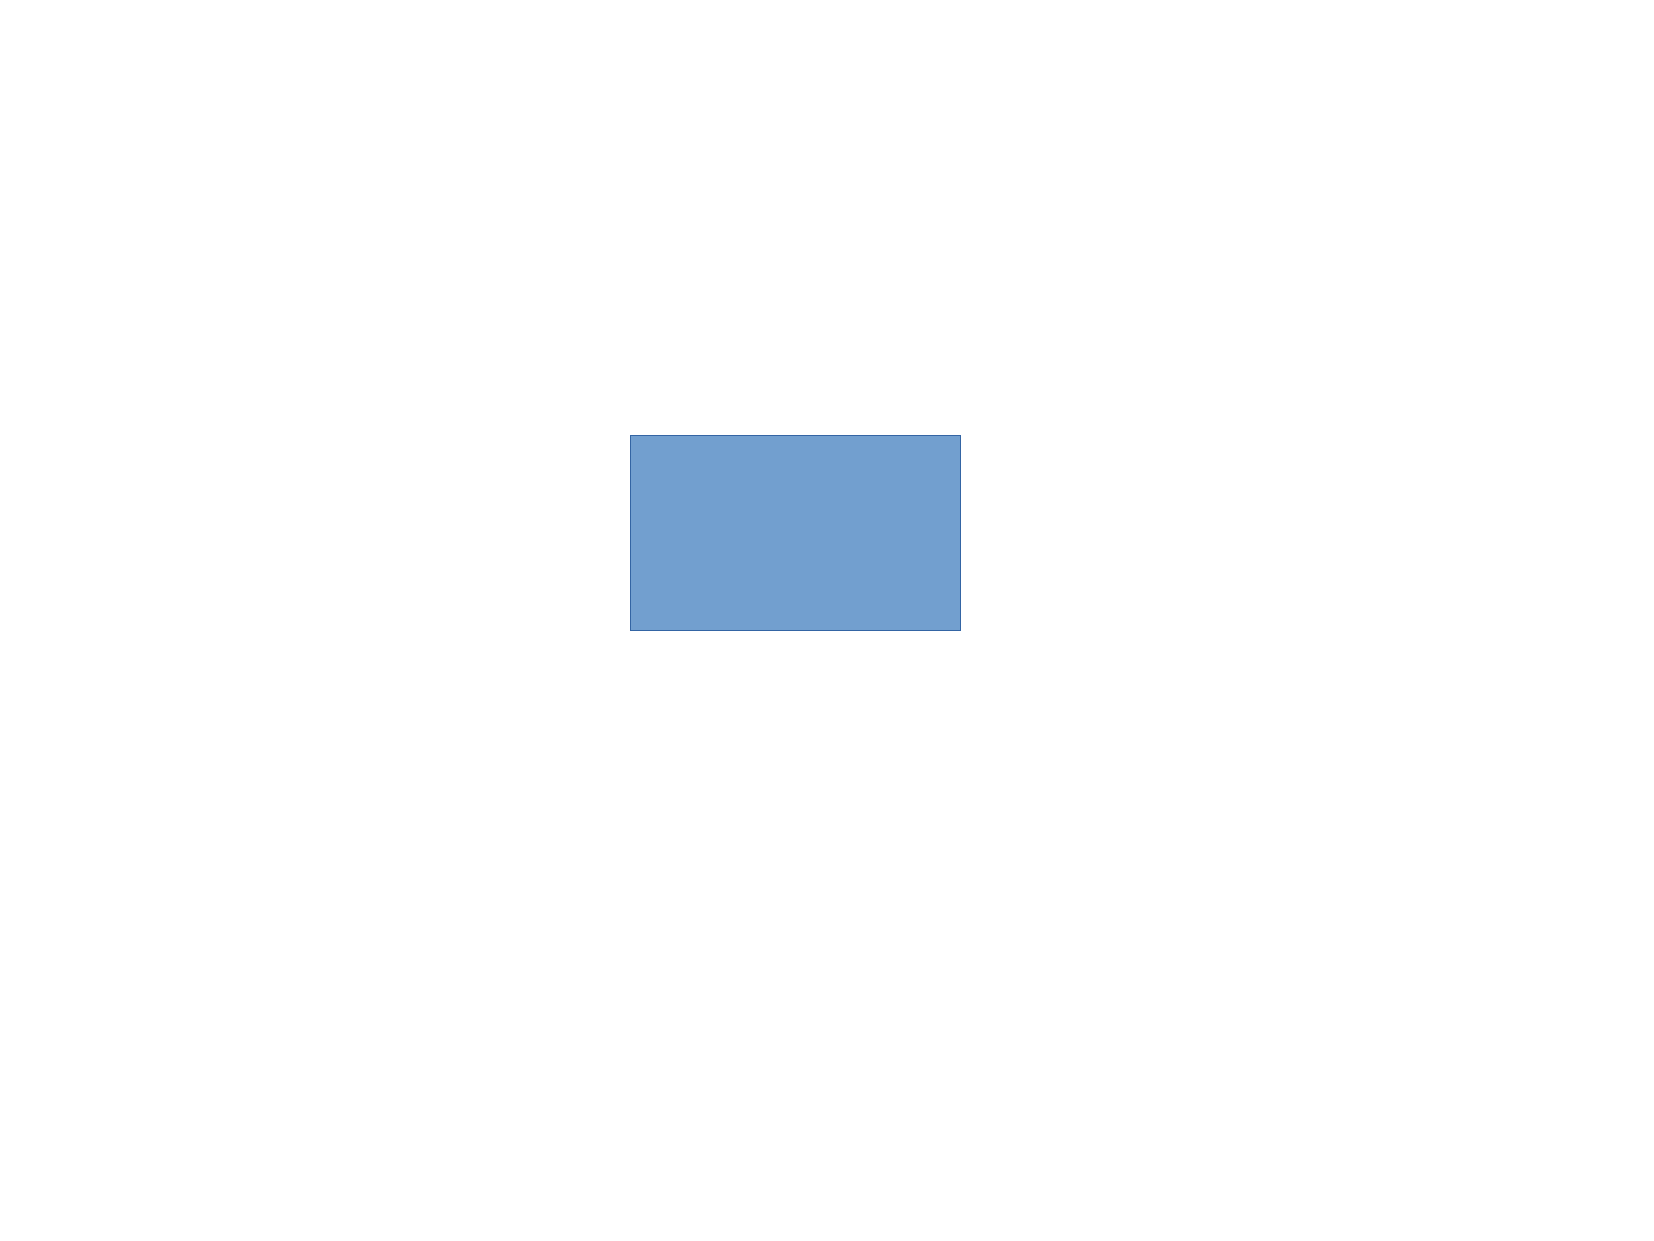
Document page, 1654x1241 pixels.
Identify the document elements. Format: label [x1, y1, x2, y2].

text_box [630, 435, 961, 631]
